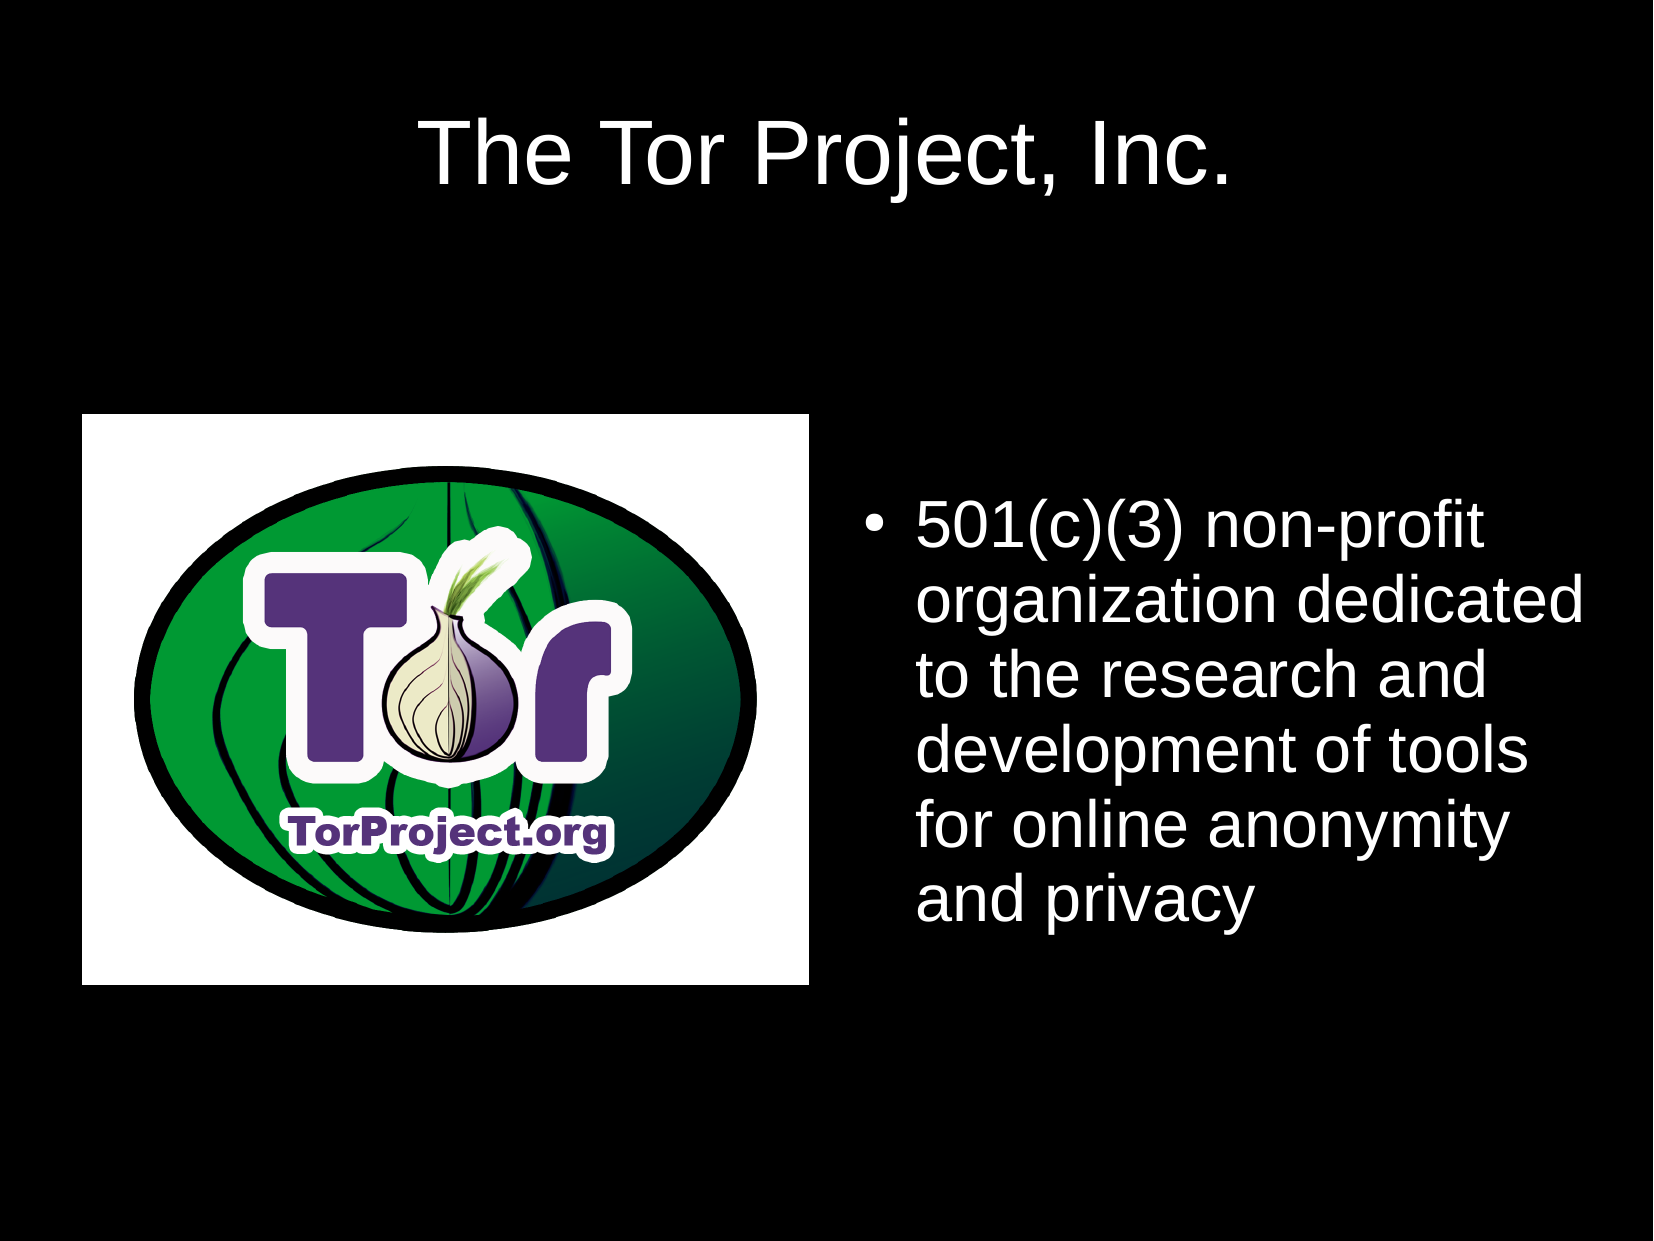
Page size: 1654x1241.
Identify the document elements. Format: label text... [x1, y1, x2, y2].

title The Tor Project, Inc. [82, 49, 1571, 257]
picture [82, 414, 809, 985]
list 501(c)(3) non-profit organization dedicated to the research and development of tools for online anonymity and privacy [844, 487, 1613, 938]
